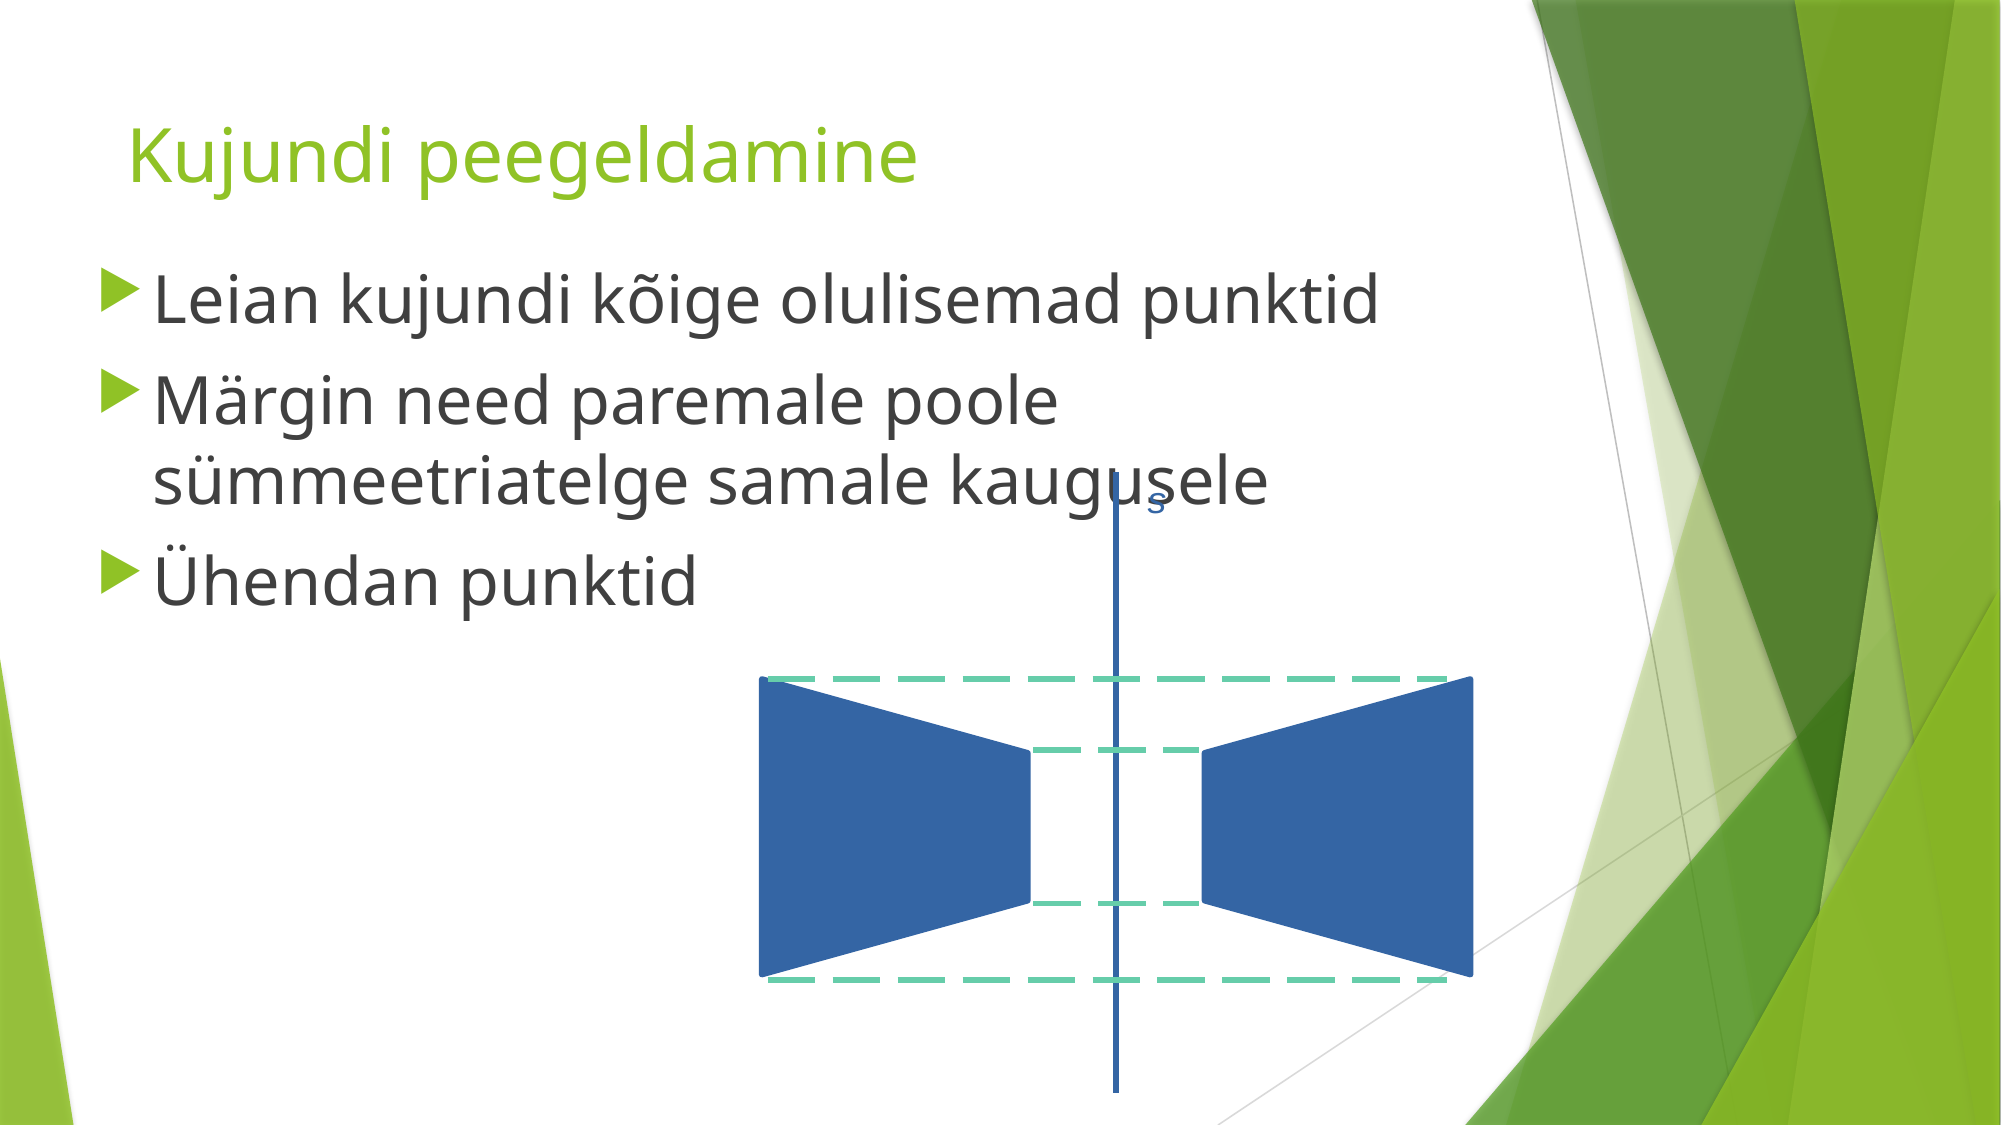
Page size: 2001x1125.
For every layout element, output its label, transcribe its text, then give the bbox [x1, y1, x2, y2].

list Leian kujundi kõige olulisemad punktid Märgin need paremale poole sümmeetriatelge samale kaugusele Ühendan punktid [81, 249, 1595, 886]
text_box [761, 679, 1028, 975]
text_box [1204, 679, 1471, 975]
text_box s [1132, 472, 1182, 530]
title Kujundi peegeldamine [111, 99, 1522, 237]
